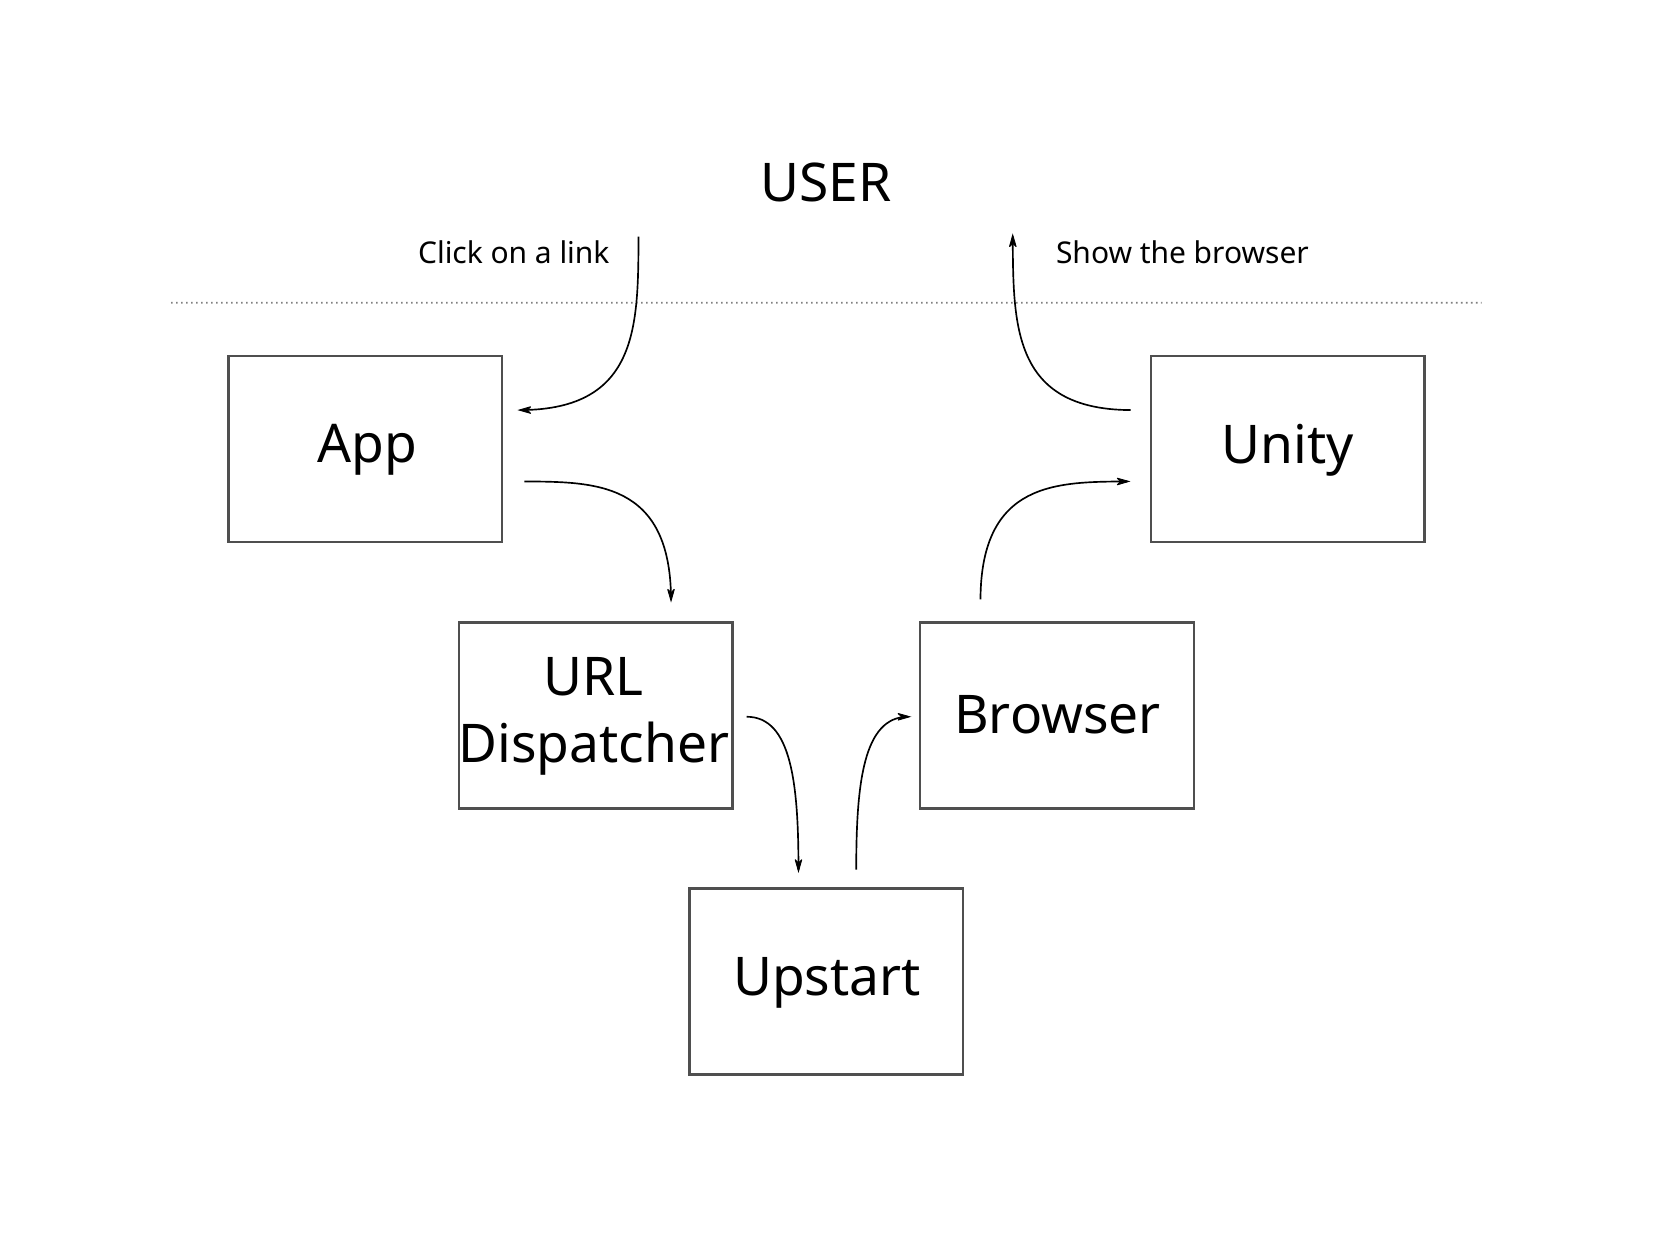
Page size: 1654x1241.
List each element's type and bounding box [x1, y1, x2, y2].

picture [136, 129, 1517, 1111]
